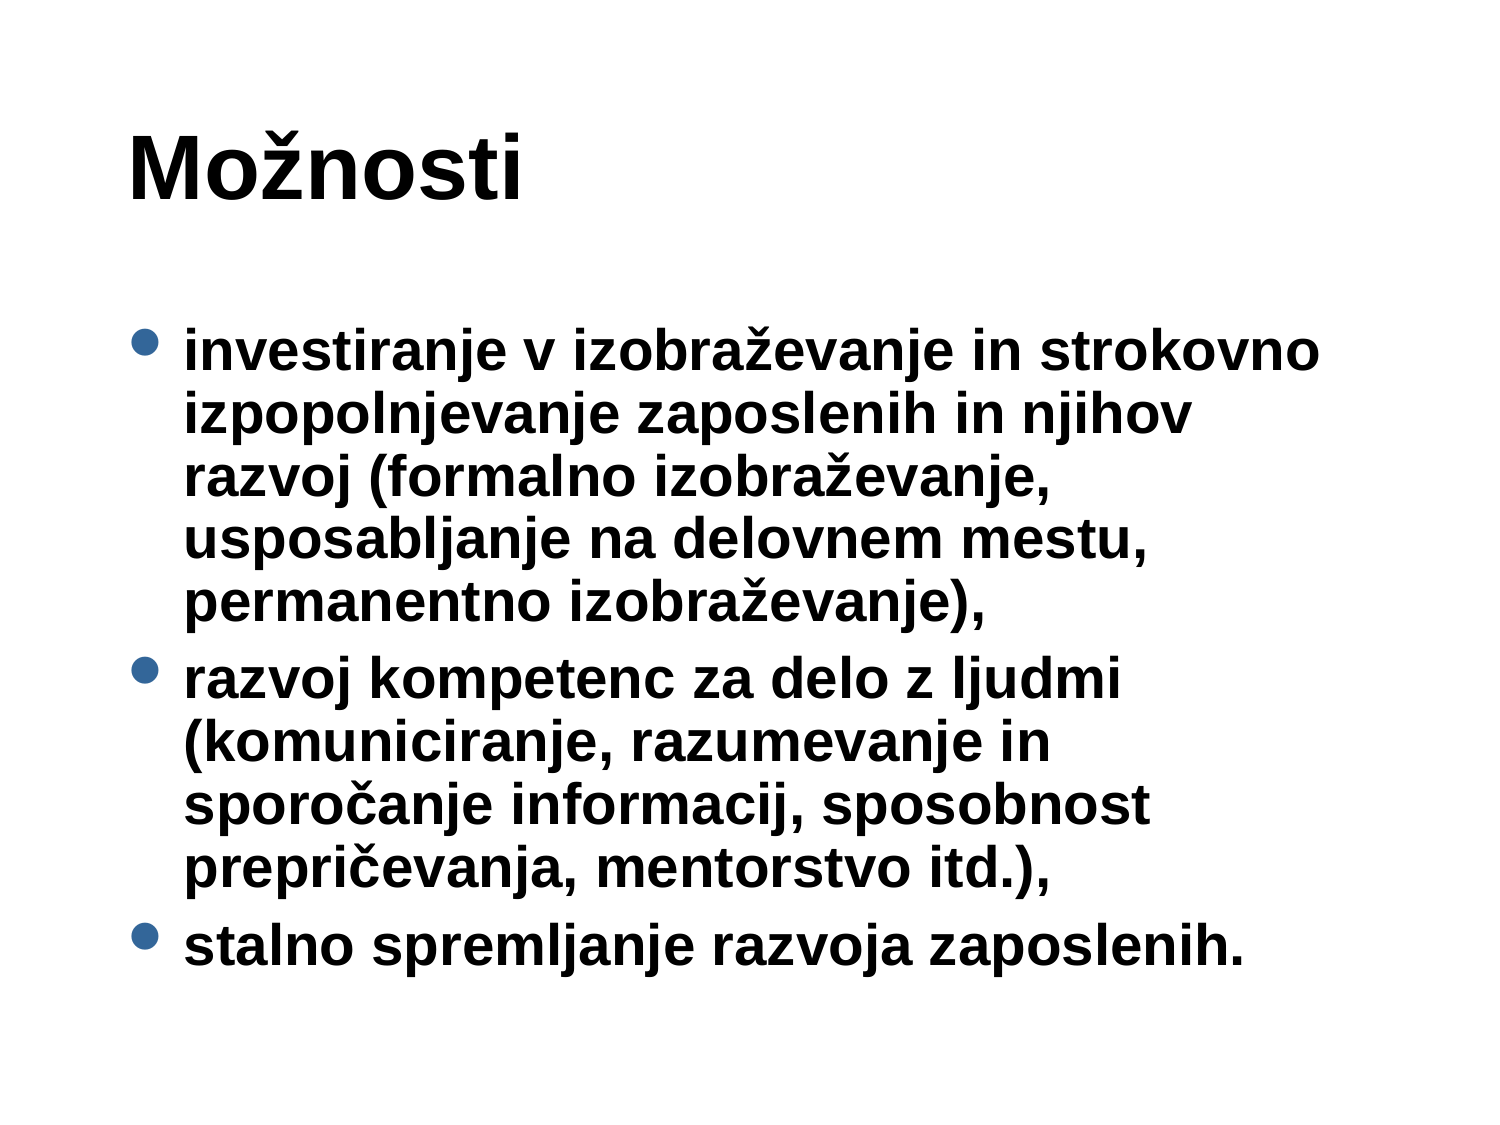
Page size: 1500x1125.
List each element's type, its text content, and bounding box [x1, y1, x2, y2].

list investiranje v izobraževanje in strokovno izpopolnjevanje zaposlenih in njihov razvoj (formalno izobraževanje, usposabljanje na delovnem mestu, permanentno izobraževanje), razvoj kompetenc za delo z ljudmi (komuniciranje, razumevanje in sporočanje informacij, sposobnost prepričevanja, mentorstvo itd.), stalno spremljanje razvoja zaposlenih. [112, 312, 1388, 988]
title Možnosti [112, 37, 1388, 225]
